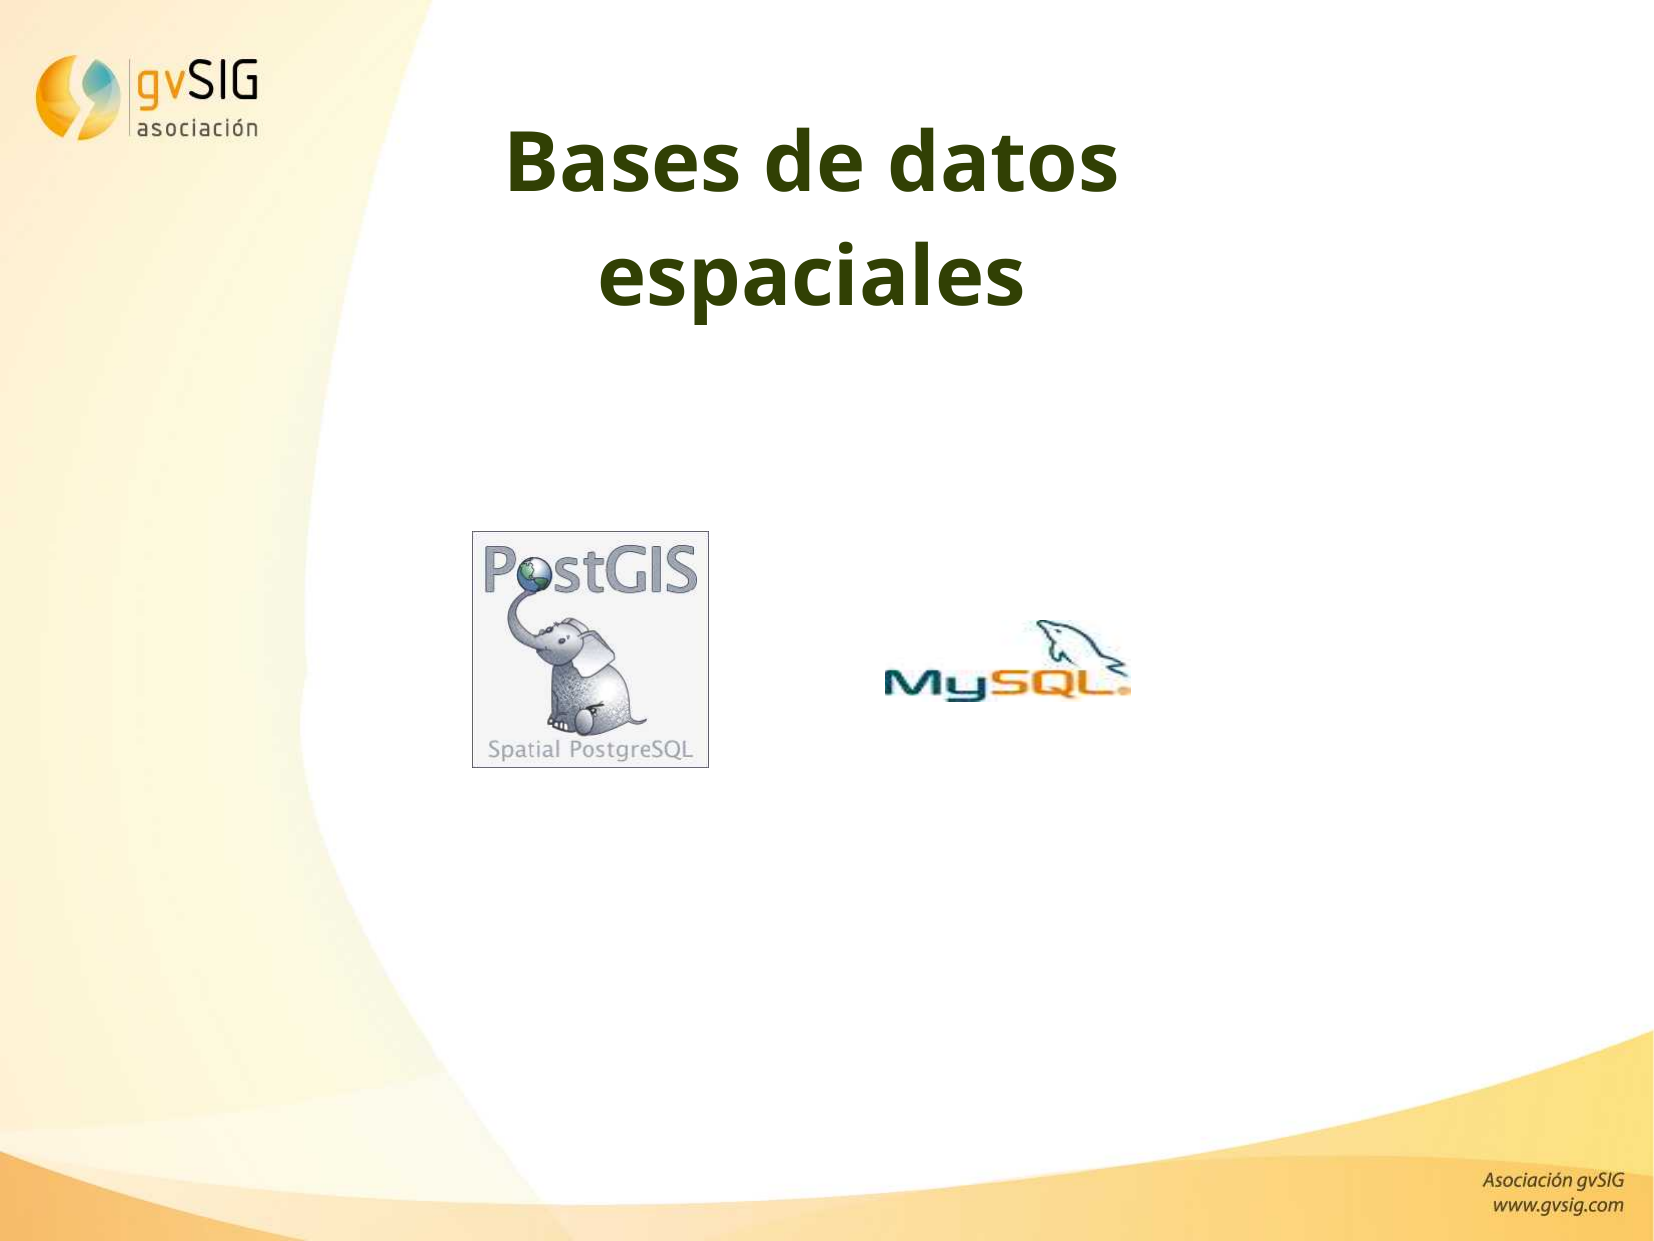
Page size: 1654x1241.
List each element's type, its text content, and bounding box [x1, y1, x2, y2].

title Bases de datos espaciales [324, 118, 1300, 313]
picture [0, 0, 1654, 1241]
